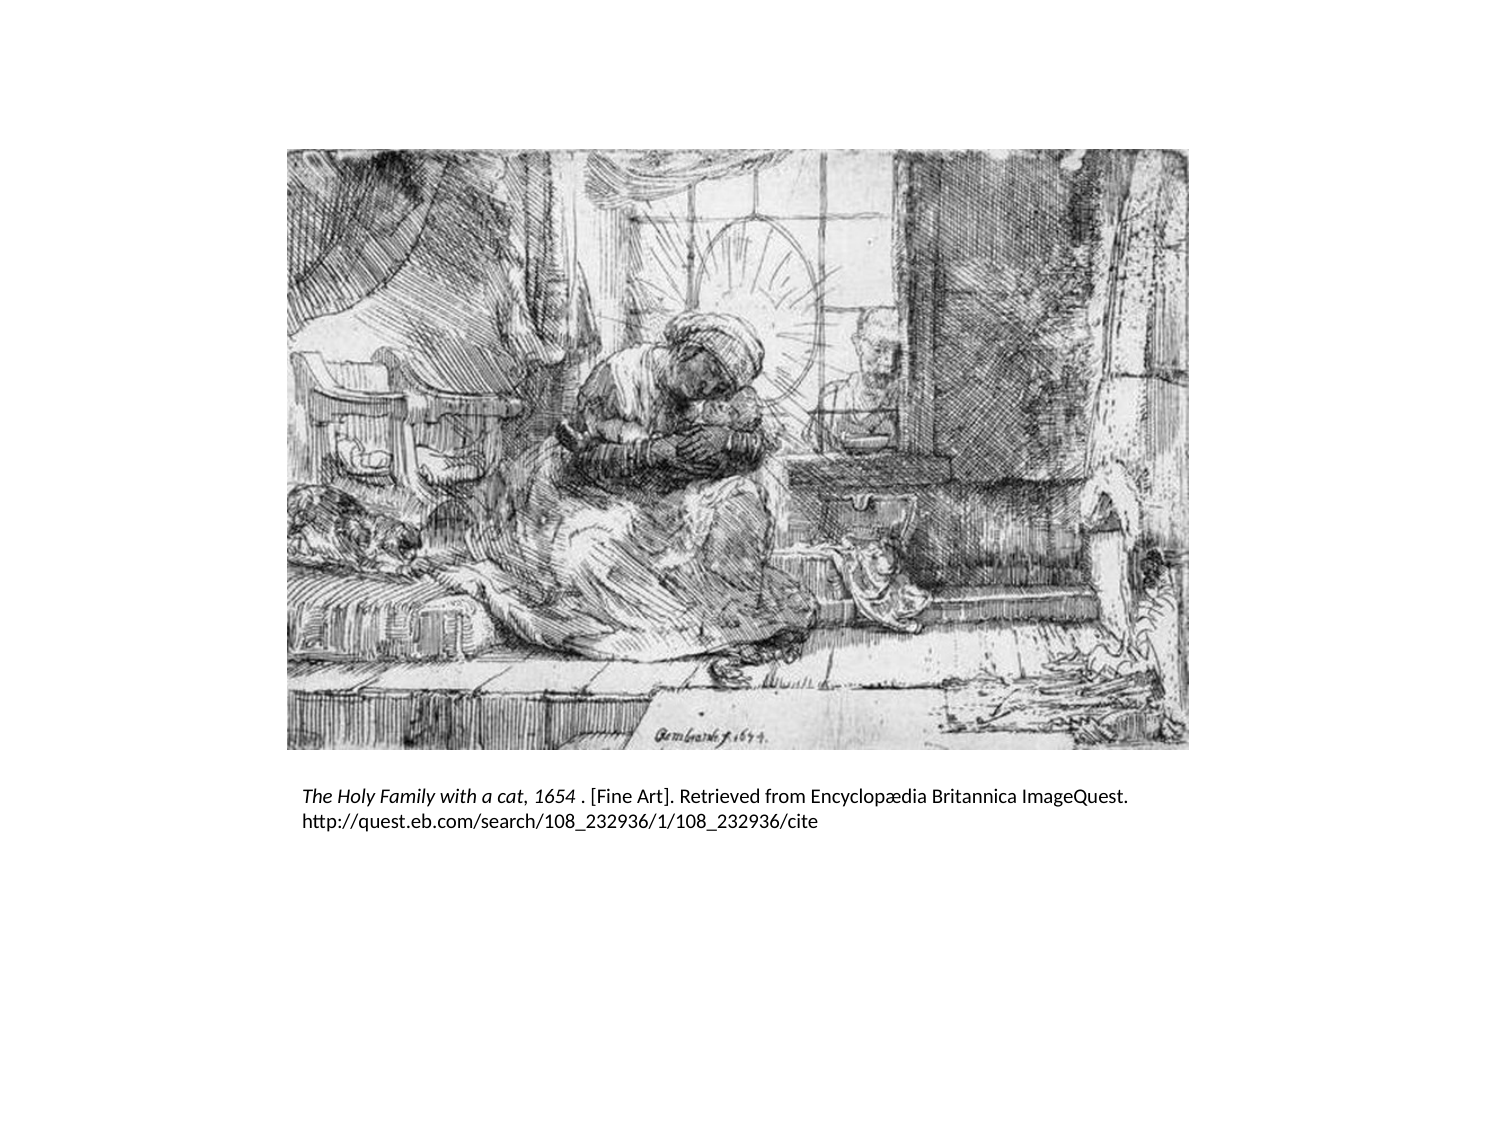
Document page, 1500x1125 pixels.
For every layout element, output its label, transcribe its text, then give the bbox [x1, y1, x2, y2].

text_box The Holy Family with a cat, 1654 . [Fine Art]. Retrieved from Encyclopædia Britannica ImageQuest. http://quest.eb.com/search/108_232936/1/108_232936/cite [287, 774, 1175, 885]
picture [287, 149, 1189, 750]
